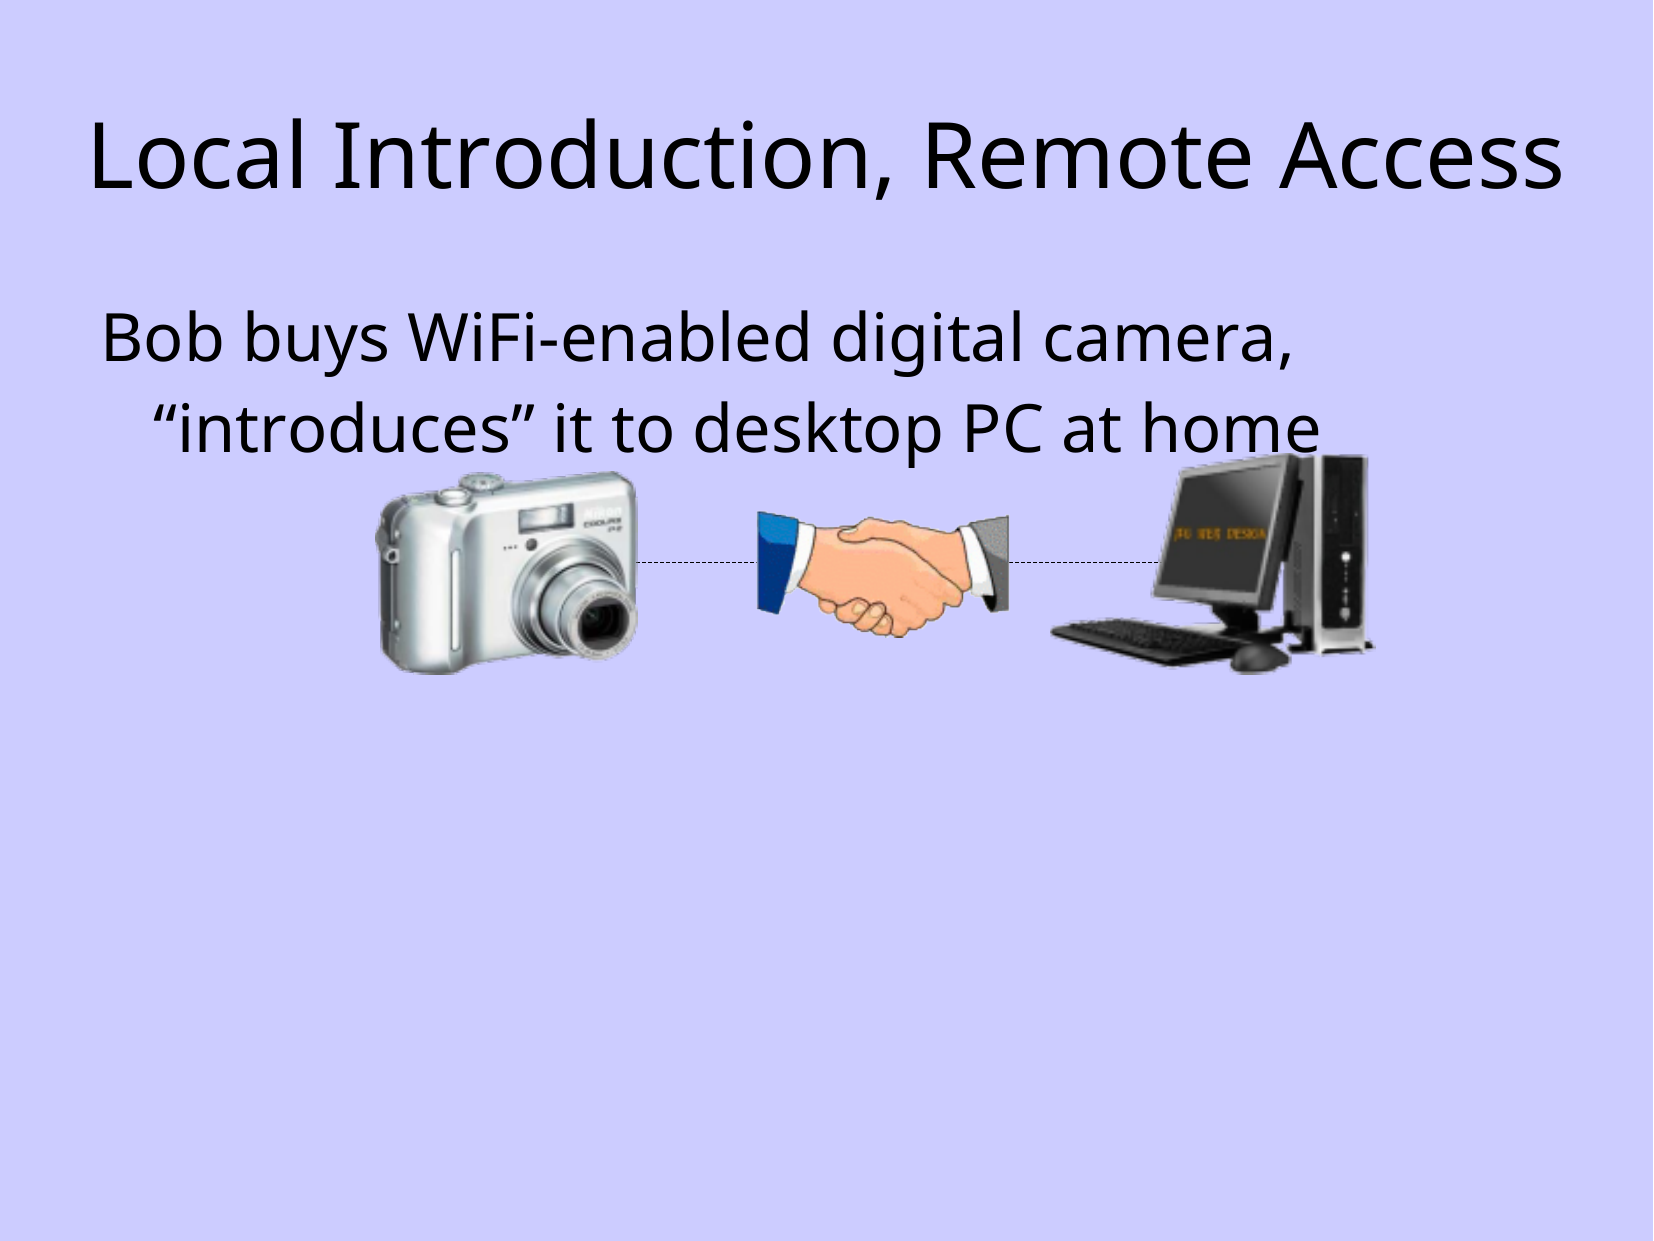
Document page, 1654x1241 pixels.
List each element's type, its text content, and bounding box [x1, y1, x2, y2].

picture [1050, 453, 1376, 676]
picture [750, 508, 1013, 638]
title Local Introduction, Remote Access [82, 49, 1571, 257]
list Bob buys WiFi-enabled digital camera, “introduces” it to desktop PC at home [82, 290, 1571, 1095]
picture [375, 471, 638, 676]
